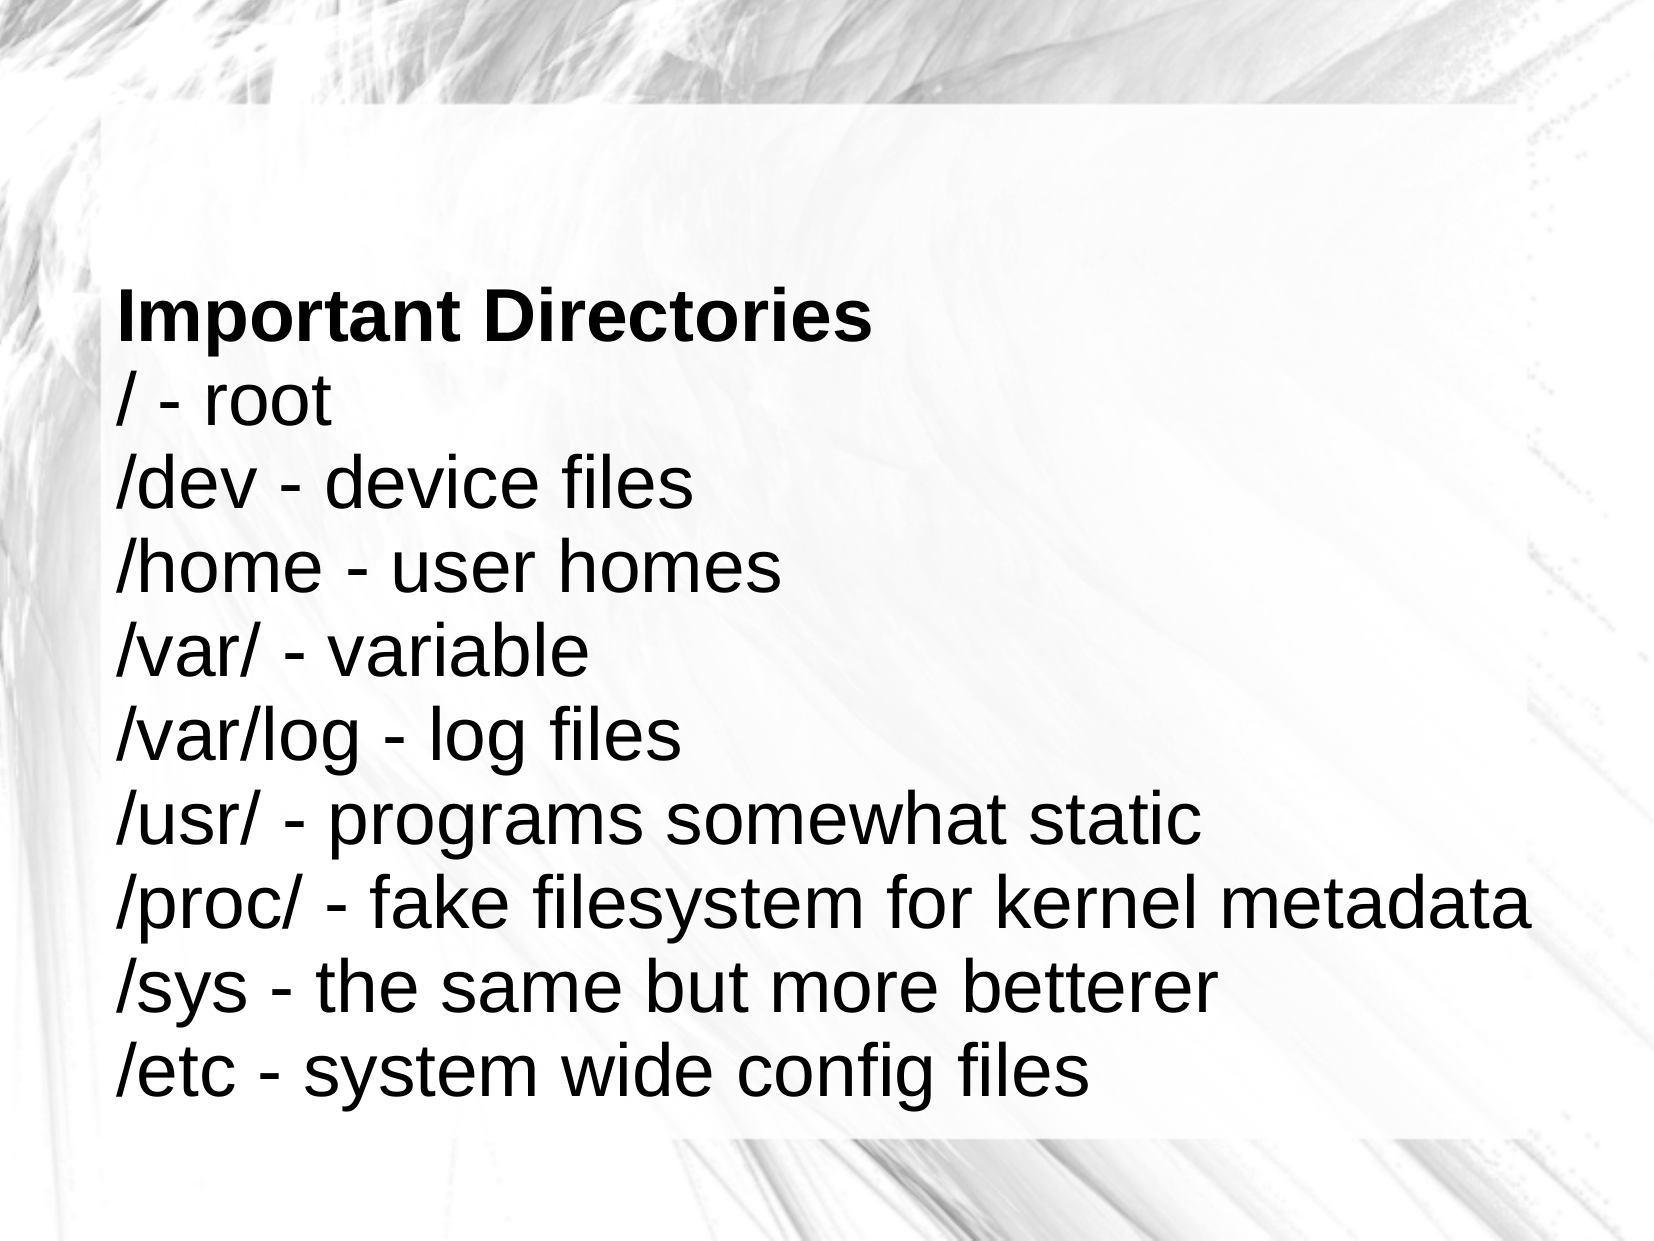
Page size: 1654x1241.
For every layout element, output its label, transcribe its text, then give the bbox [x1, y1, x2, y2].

picture [0, 0, 1654, 1241]
text_box Important Directories / - root /dev - device files /home - user homes /var/ - variable /var/log - log files /usr/ - programs somewhat static /proc/ - fake filesystem for kernel metadata /sys - the same but more betterer /etc - system wide config files [101, 265, 1549, 1031]
